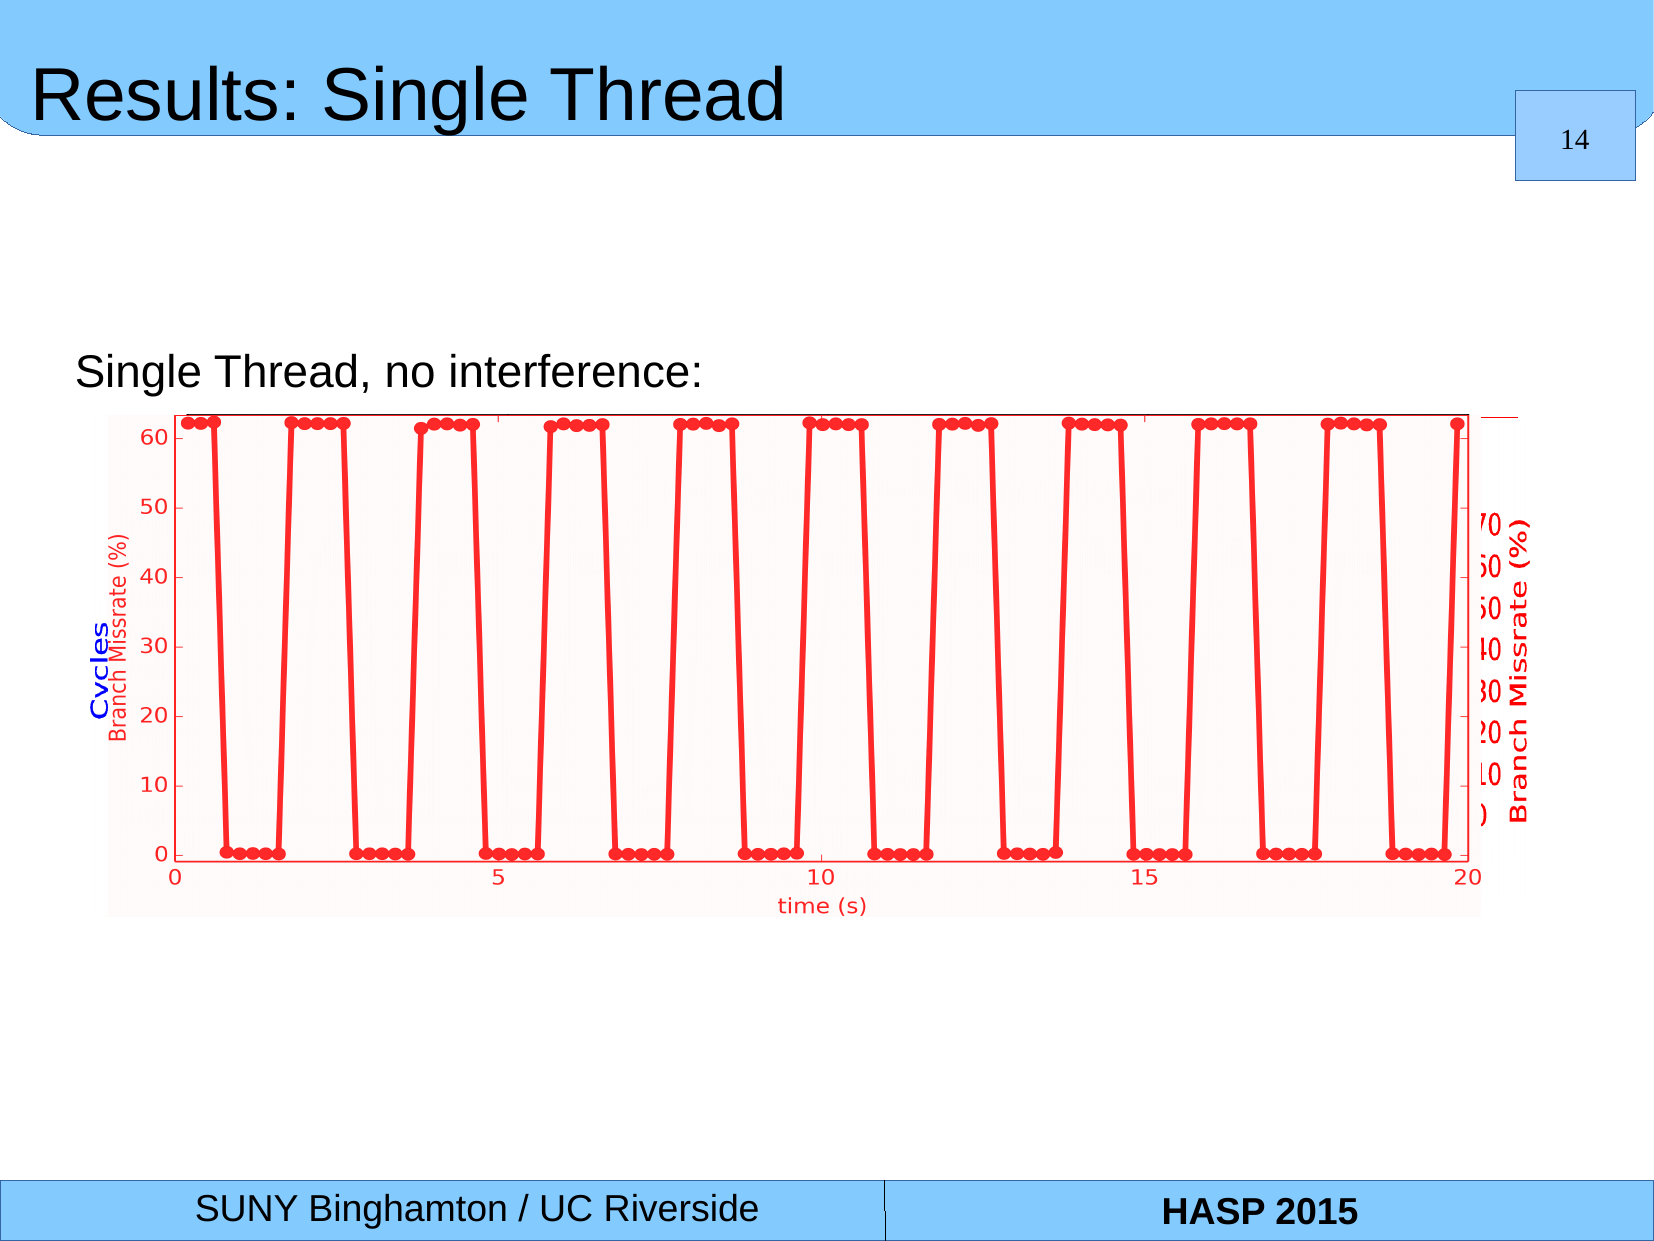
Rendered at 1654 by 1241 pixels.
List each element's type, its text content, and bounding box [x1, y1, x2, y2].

text_box Single Thread, no interference: [60, 338, 856, 406]
picture [90, 414, 1531, 917]
title Results: Single Thread [30, 45, 1636, 131]
text_box [1515, 131, 1636, 166]
